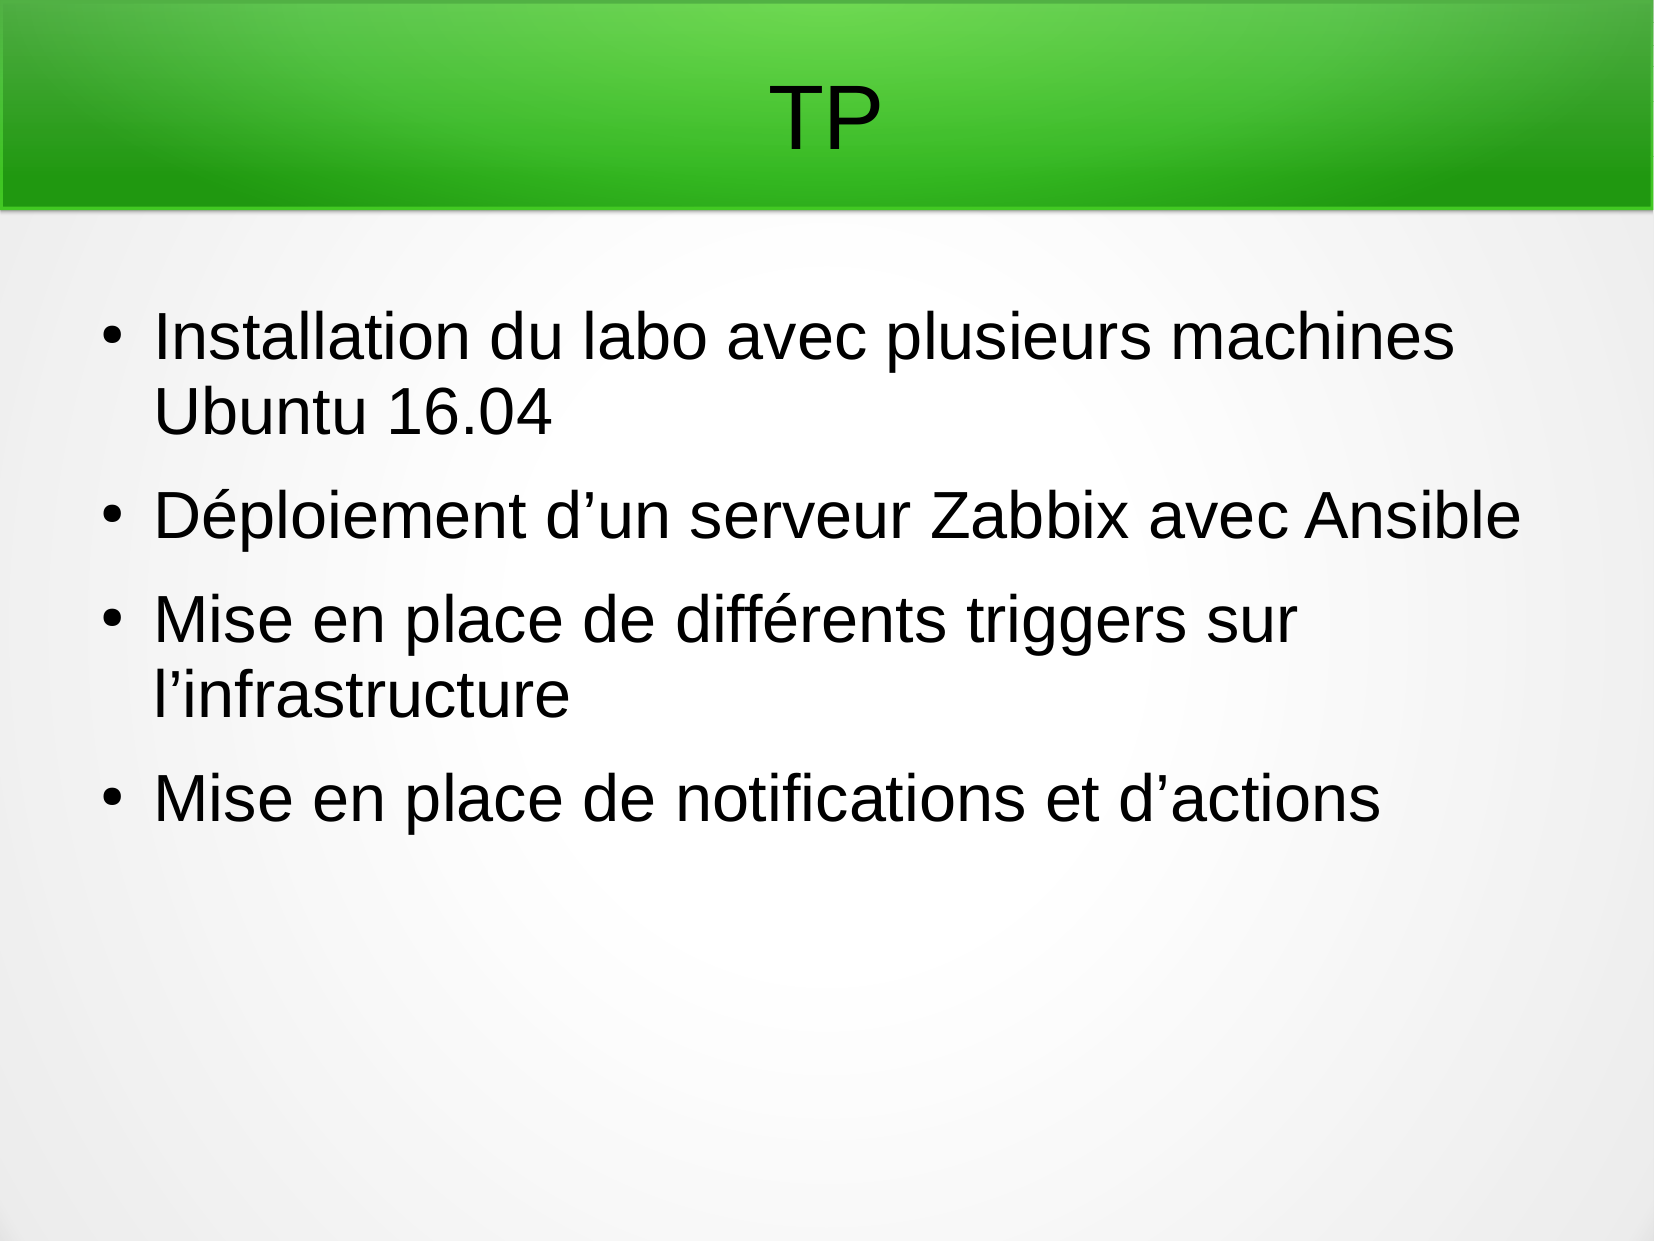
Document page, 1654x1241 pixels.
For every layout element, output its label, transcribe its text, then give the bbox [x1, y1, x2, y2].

list Installation du labo avec plusieurs machines Ubuntu 16.04 Déploiement d’un serveur Zabbix avec Ansible Mise en place de différents triggers sur l’infrastructure Mise en place de notifications et d’actions [82, 299, 1571, 1019]
title TP [82, 47, 1571, 189]
